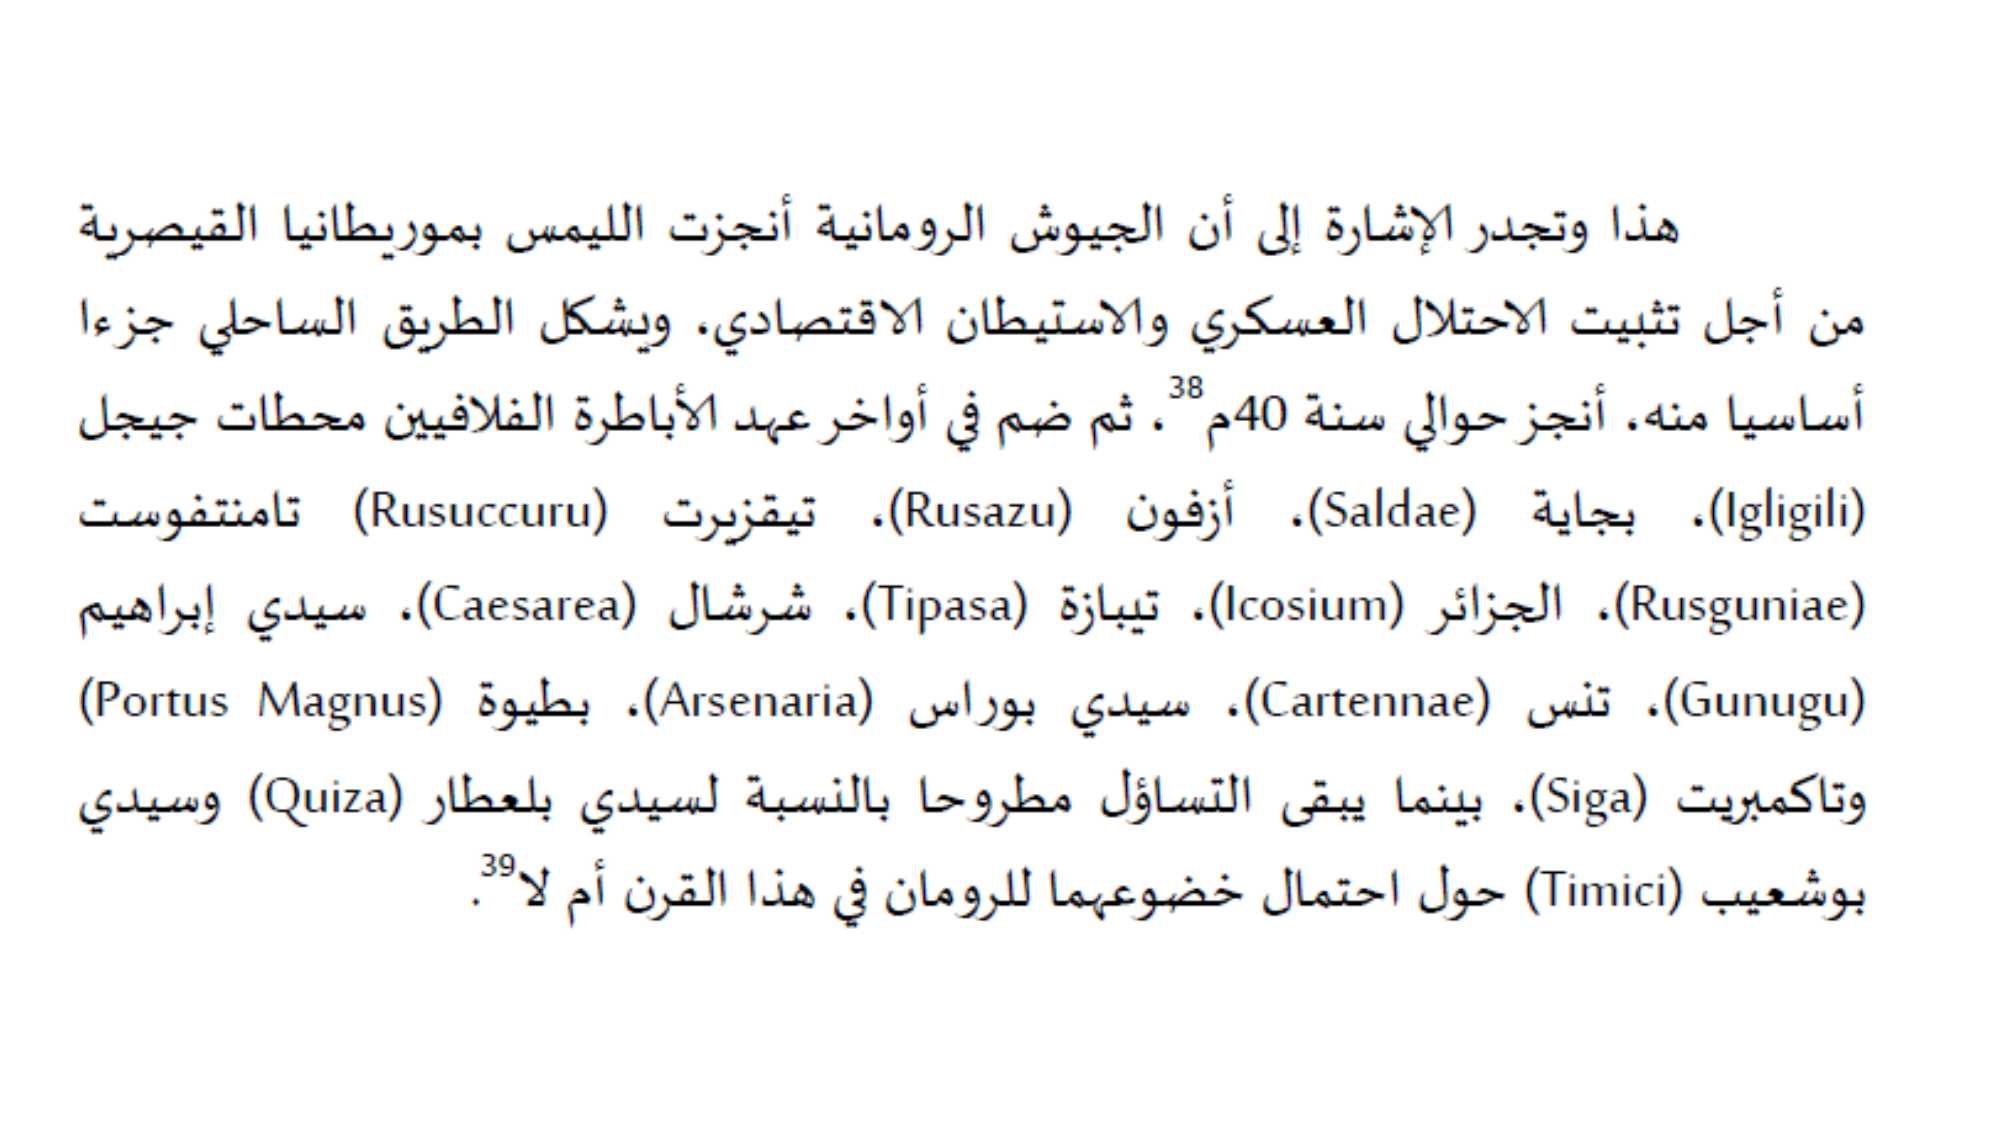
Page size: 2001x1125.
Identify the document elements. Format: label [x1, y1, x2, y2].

picture [46, 192, 1890, 933]
